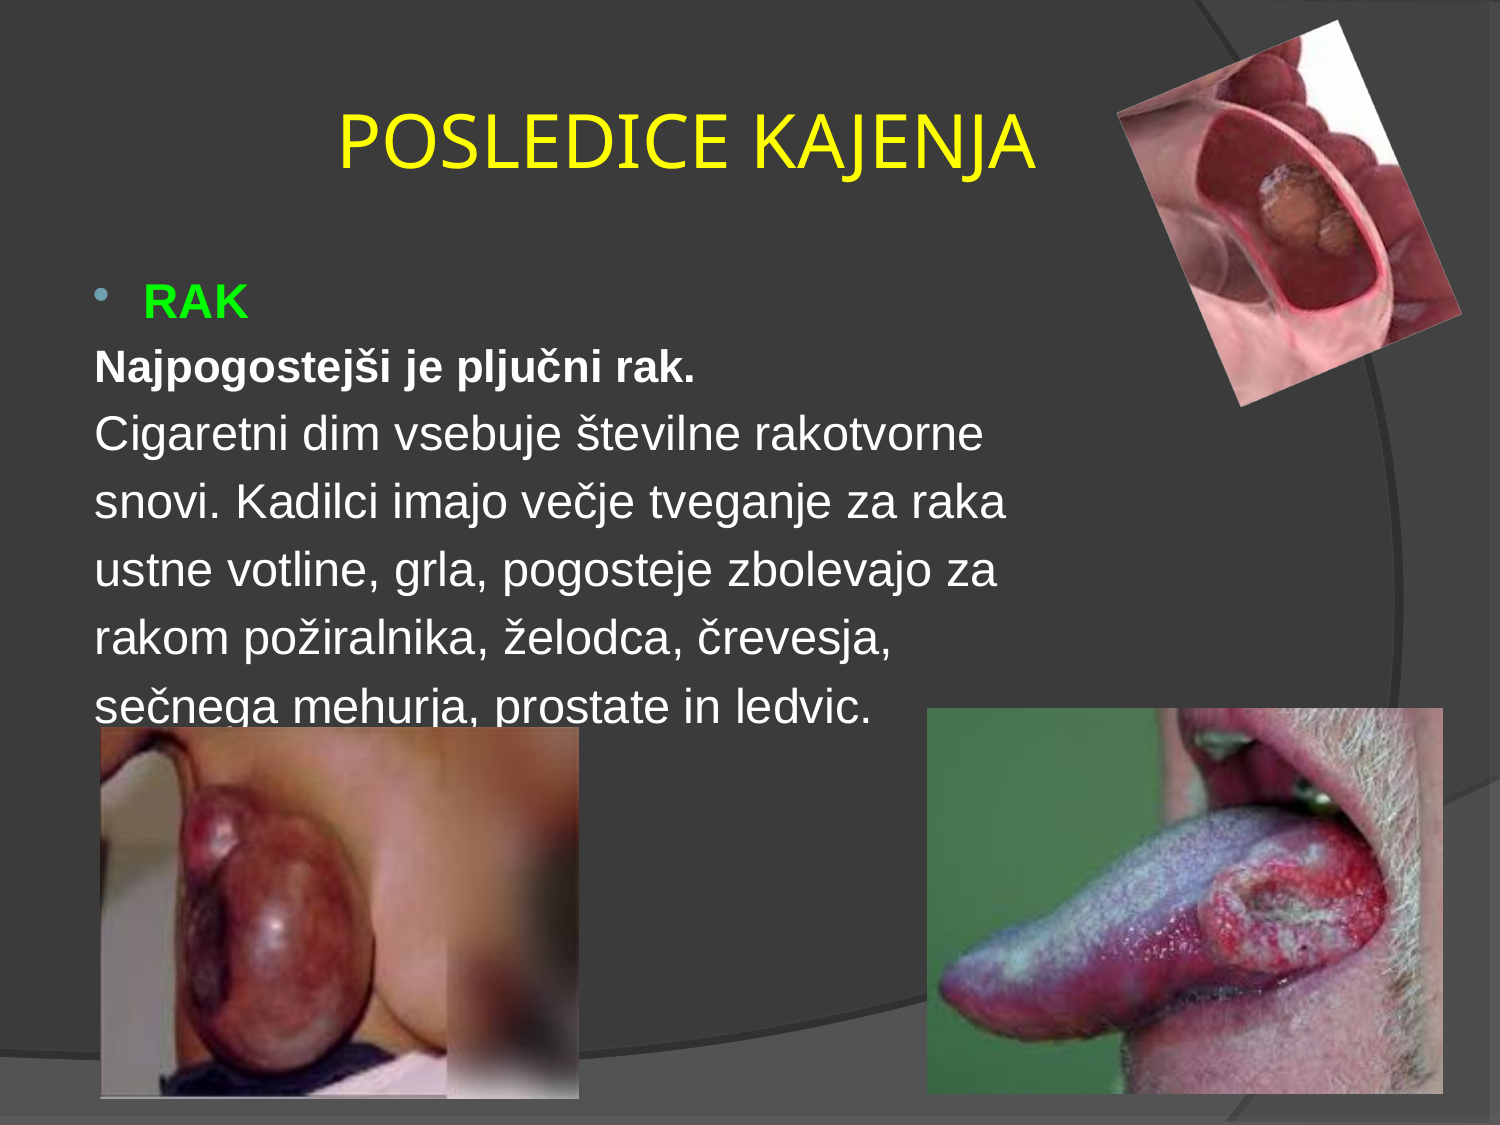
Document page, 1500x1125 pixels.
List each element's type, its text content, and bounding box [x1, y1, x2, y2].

list RAK Najpogostejši je pljučni rak. Cigaretni dim vsebuje številne rakotvorne snovi. Kadilci imajo večje tveganje za raka ustne votline, grla, pogosteje zbolevajo za rakom požiralnika, želodca, črevesja, sečnega mehurja, prostate in ledvic. [75, 262, 1300, 1005]
title POSLEDICE KAJENJA [75, 45, 1273, 233]
picture [927, 708, 1443, 1094]
picture [1116, 19, 1462, 407]
picture [100, 727, 579, 1099]
